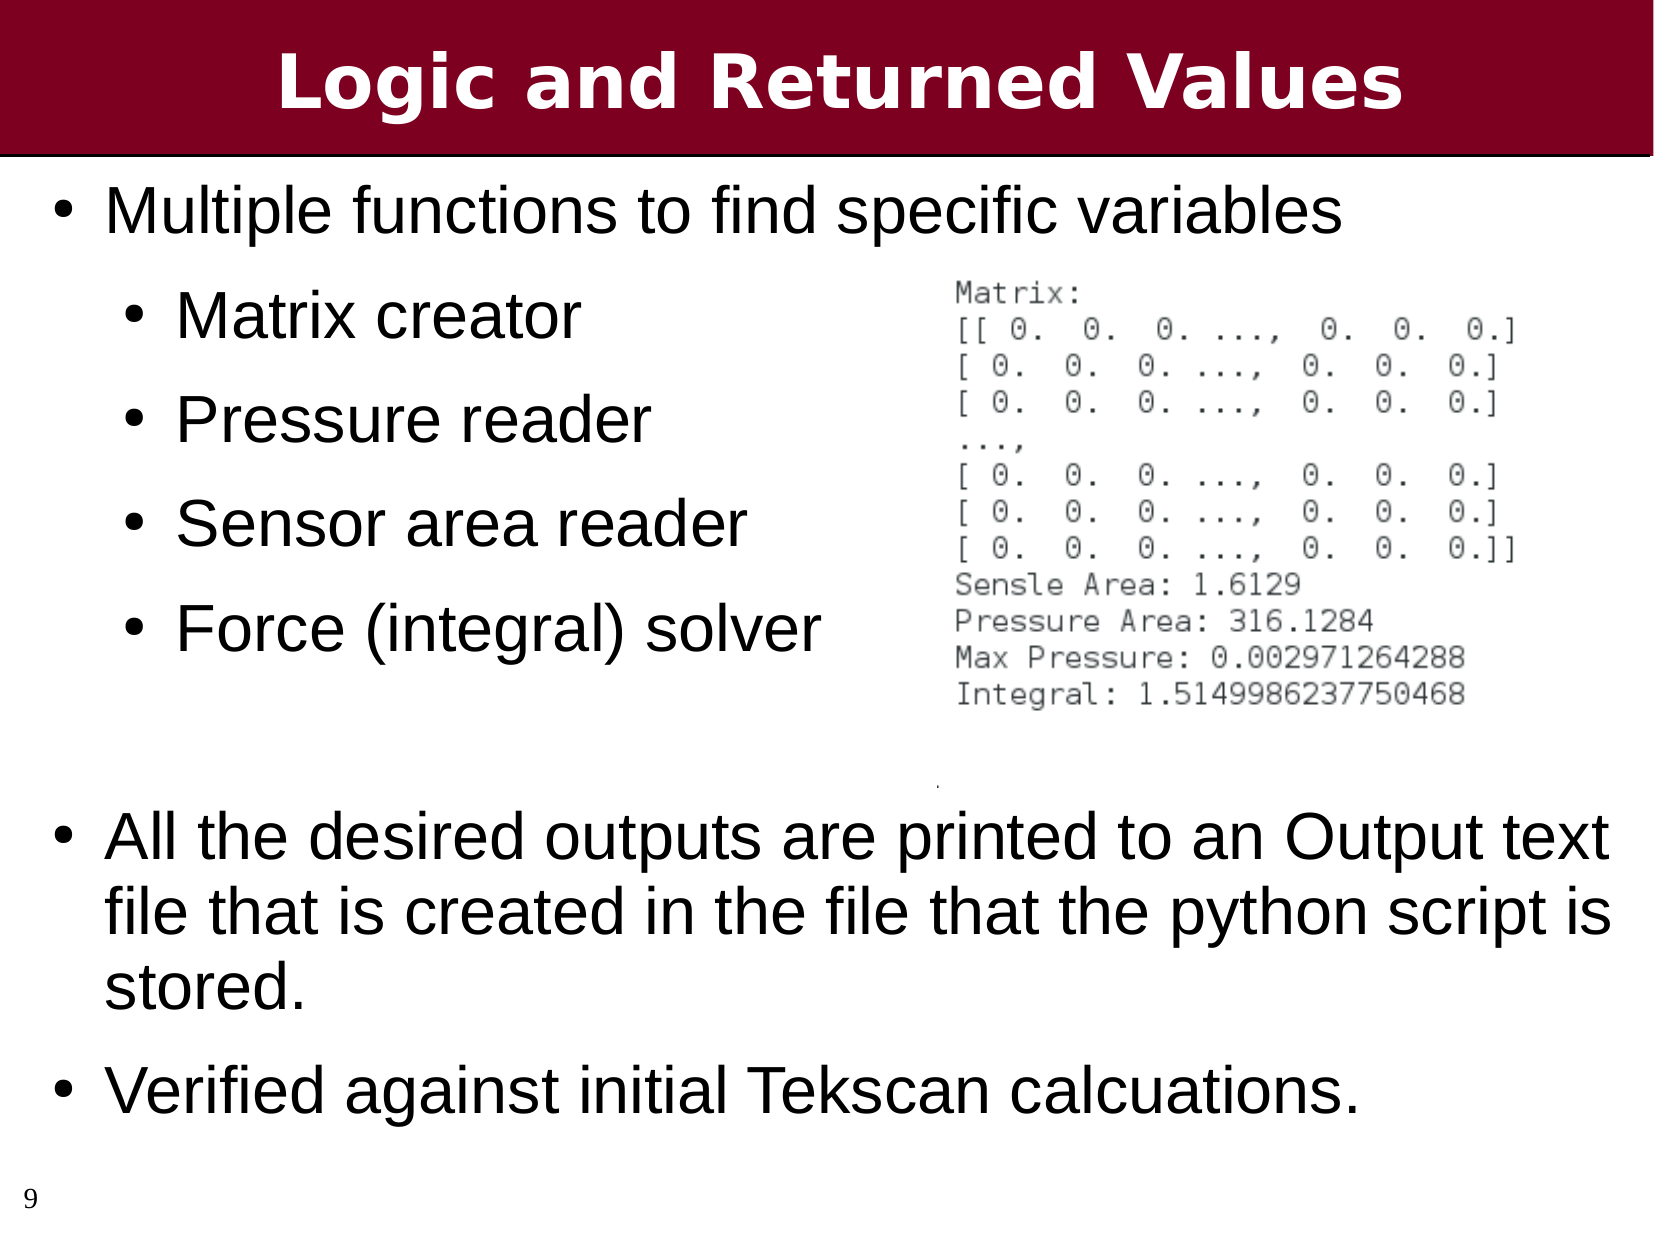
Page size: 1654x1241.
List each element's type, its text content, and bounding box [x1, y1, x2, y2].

text_box [0, 0, 1654, 156]
picture [937, 255, 1576, 788]
text_box Multiple functions to find specific variables Matrix creator Pressure reader Sensor area reader Force (integral) solver All the desired outputs are printed to an Output text file that is created in the file that the python script is stored. Verified against initial Tekscan calcuations. [34, 173, 1651, 413]
